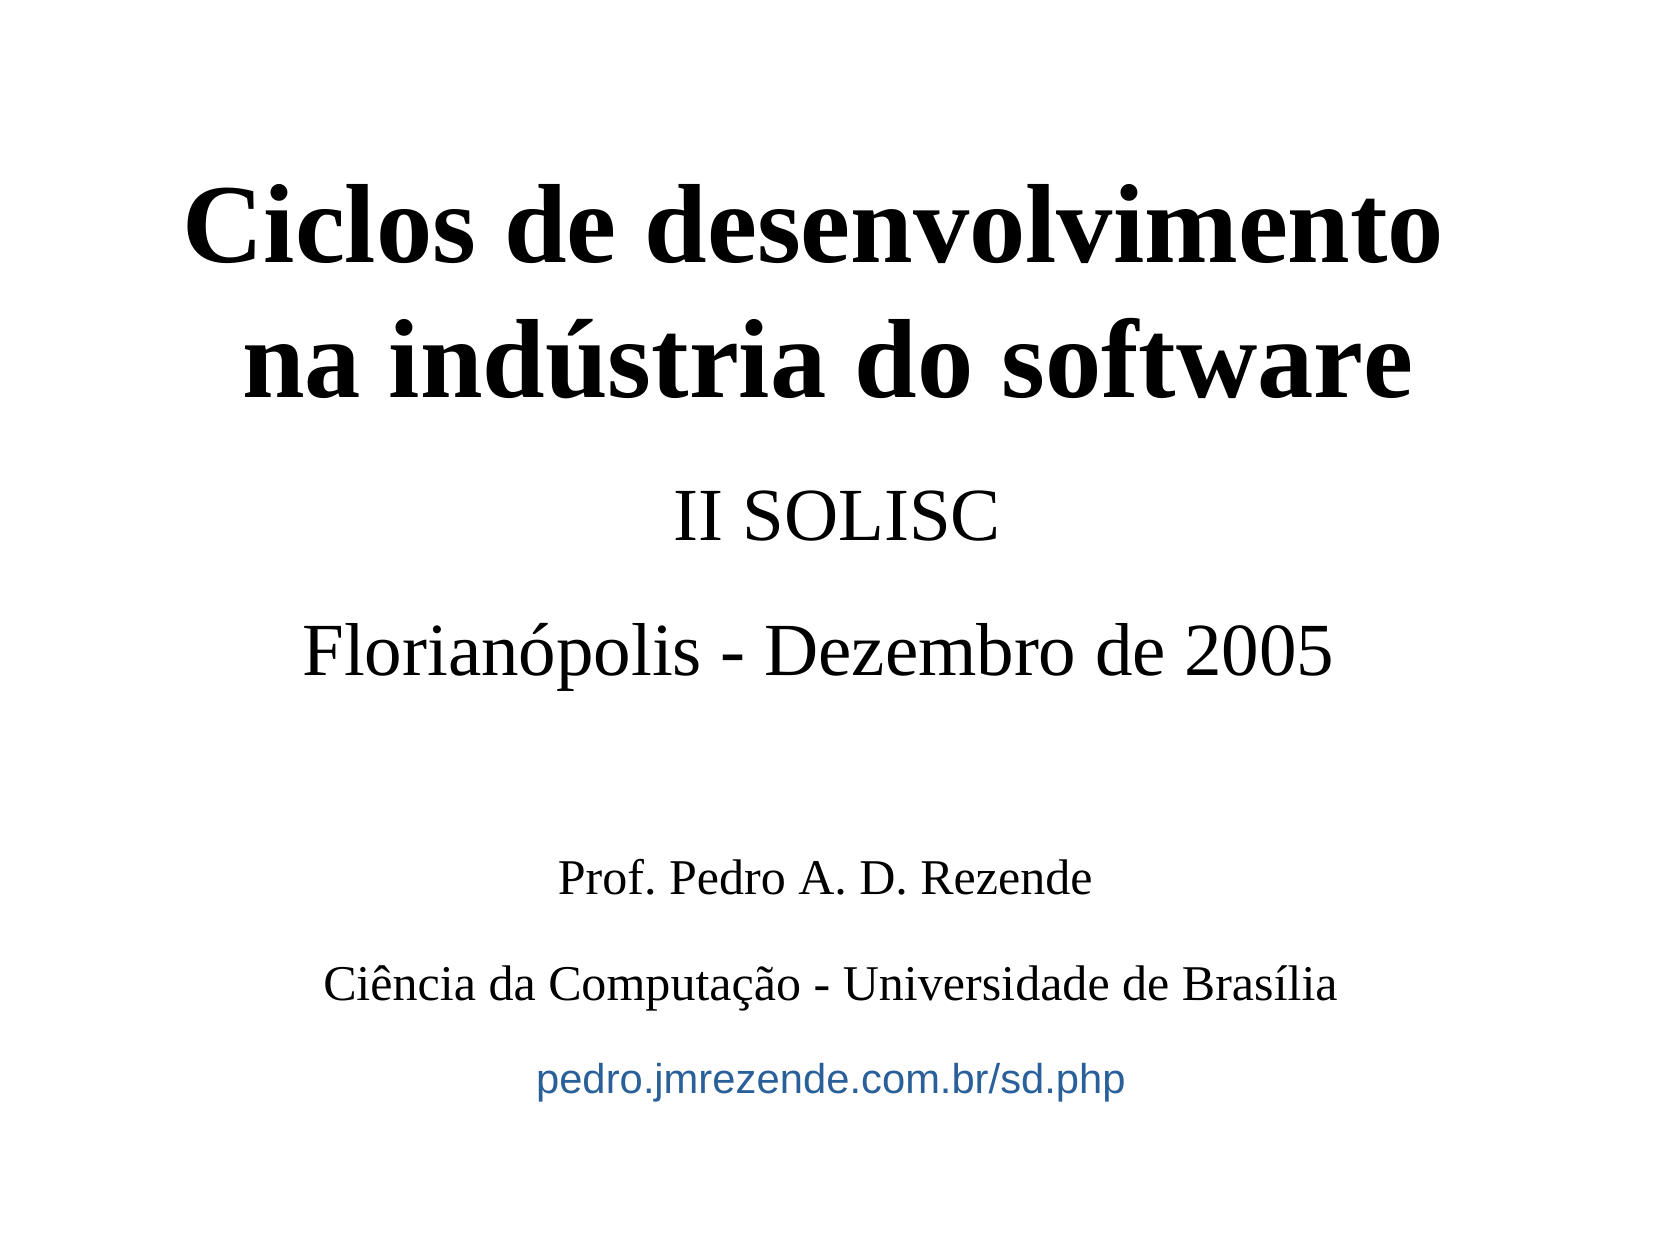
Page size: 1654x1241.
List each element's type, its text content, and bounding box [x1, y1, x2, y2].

title Ciclos de desenvolvimento na indústria do software II SOLISC Florianópolis - Dezembro de 2005 [100, 54, 1556, 789]
text_box Prof. Pedro A. D. Rezende Ciência da Computação - Universidade de Brasília pedro.jmrezende.com.br/sd.php [161, 804, 1426, 1118]
